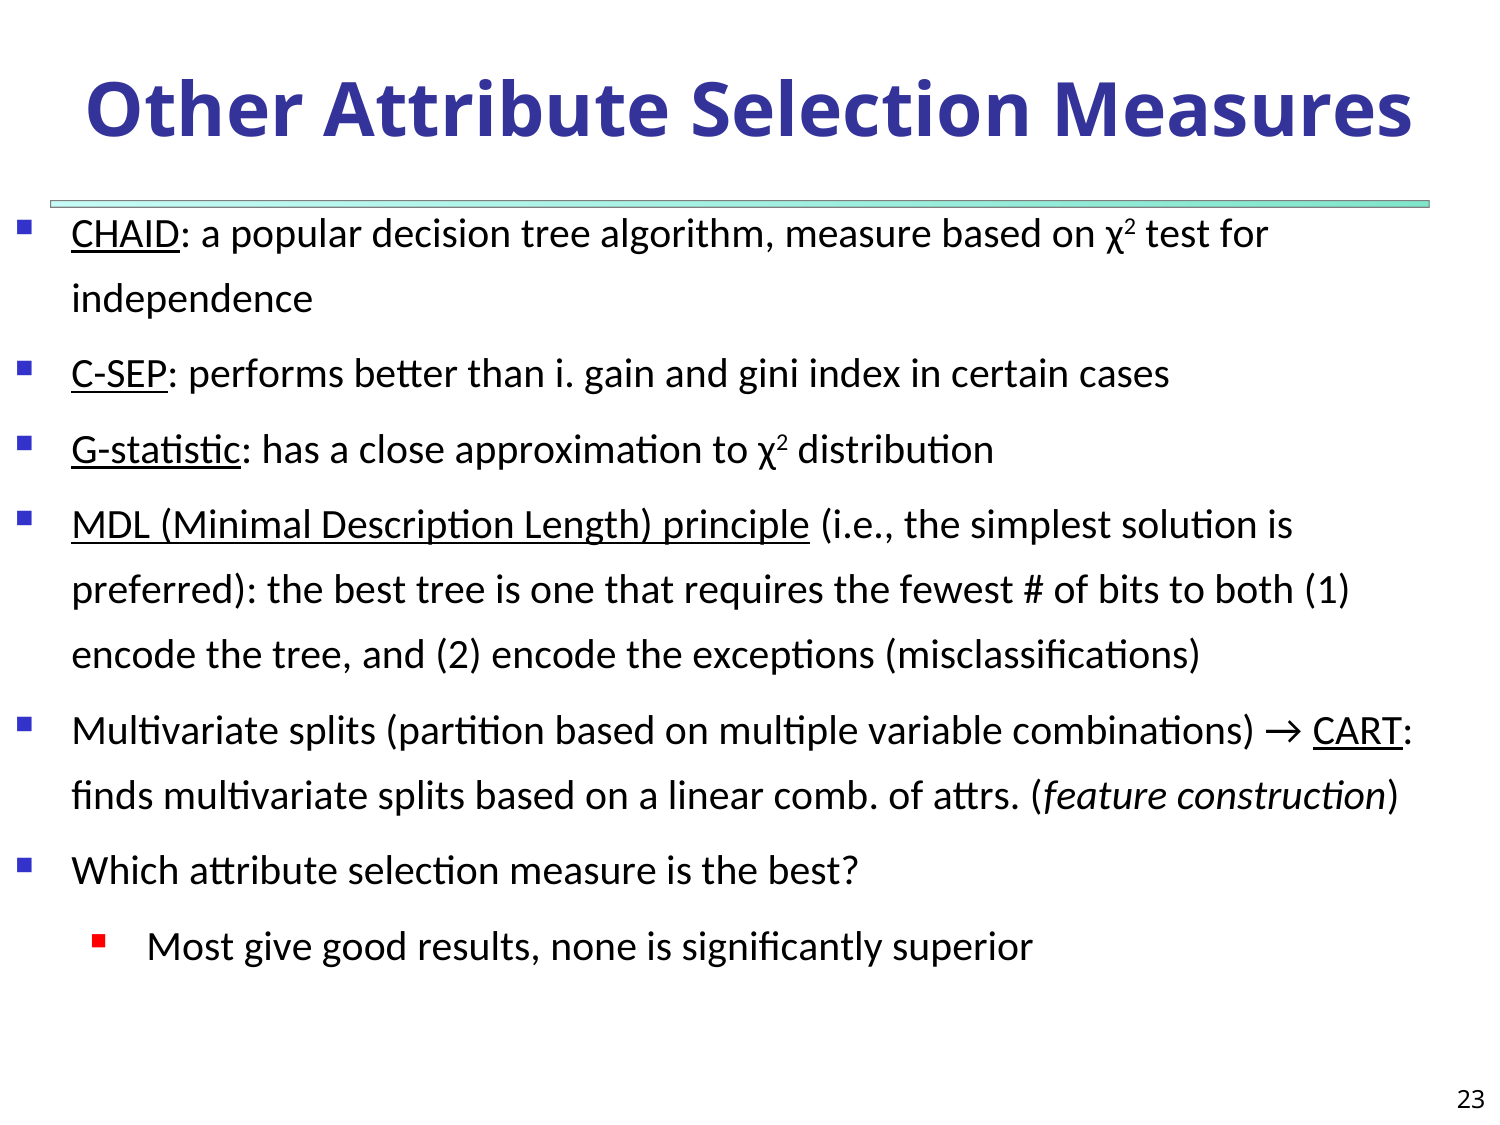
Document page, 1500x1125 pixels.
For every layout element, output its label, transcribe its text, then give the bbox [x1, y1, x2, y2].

text_box <number> [1187, 1091, 1500, 1125]
list CHAID: a popular decision tree algorithm, measure based on χ2 test for independence C-SEP: performs better than i. gain and gini index in certain cases G-statistic: has a close approximation to χ2 distribution MDL (Minimal Description Length) principle (i.e., the simplest solution is preferred): the best tree is one that requires the fewest # of bits to both (1) encode the tree, and (2) encode the exceptions (misclassifications) Multivariate splits (partition based on multiple variable combinations) → CART: finds multivariate splits based on a linear comb. of attrs. (feature construction) Which attribute selection measure is the best? Most give good results, none is significantly superior [0, 182, 1500, 1091]
title Other Attribute Selection Measures [0, 8, 1500, 182]
